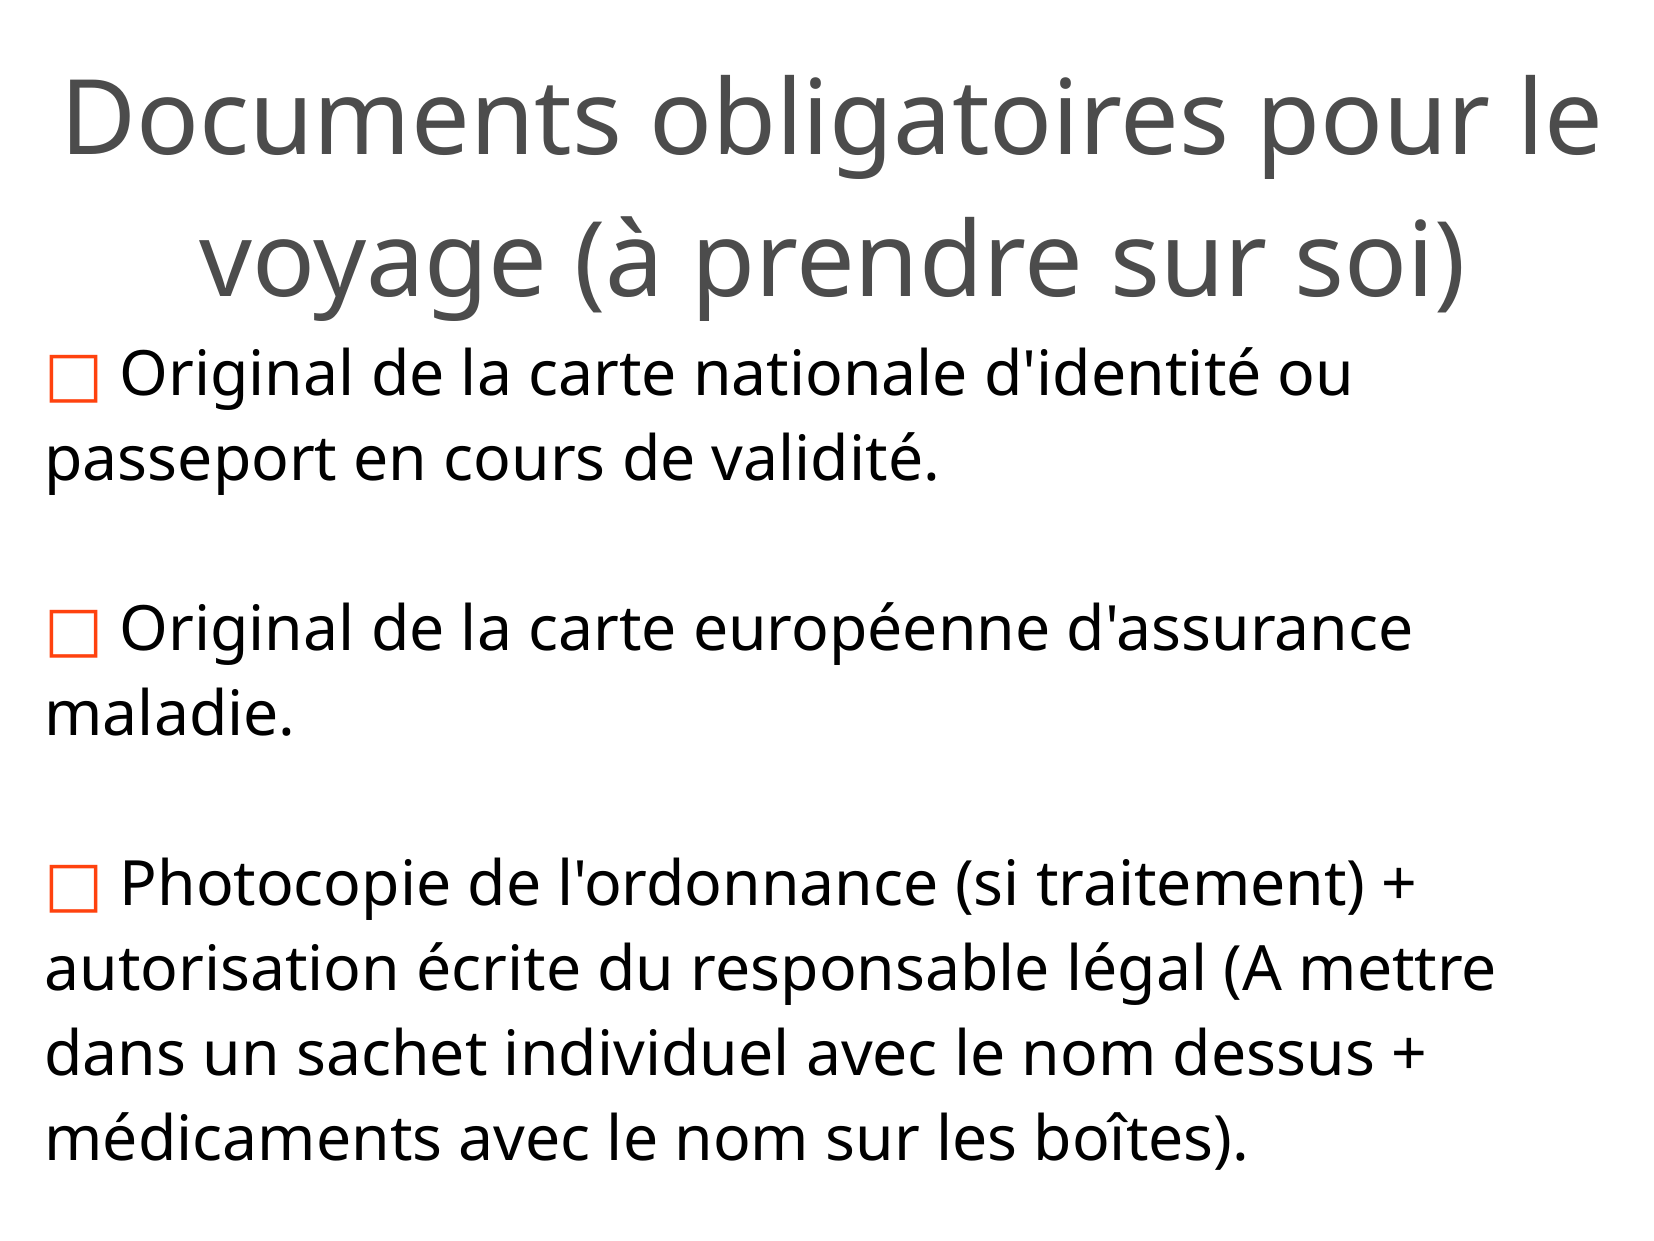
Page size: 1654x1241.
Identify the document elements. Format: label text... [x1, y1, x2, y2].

text_box □ Original de la carte nationale d'identité ou passeport en cours de validité. □ Original de la carte européenne d'assurance maladie. □ Photocopie de l'ordonnance (si traitement) + autorisation écrite du responsable légal (A mettre dans un sachet individuel avec le nom dessus + médicaments avec le nom sur les boîtes). [29, 321, 1613, 1123]
text_box Documents obligatoires pour le voyage (à prendre sur soi) [35, 35, 1630, 278]
